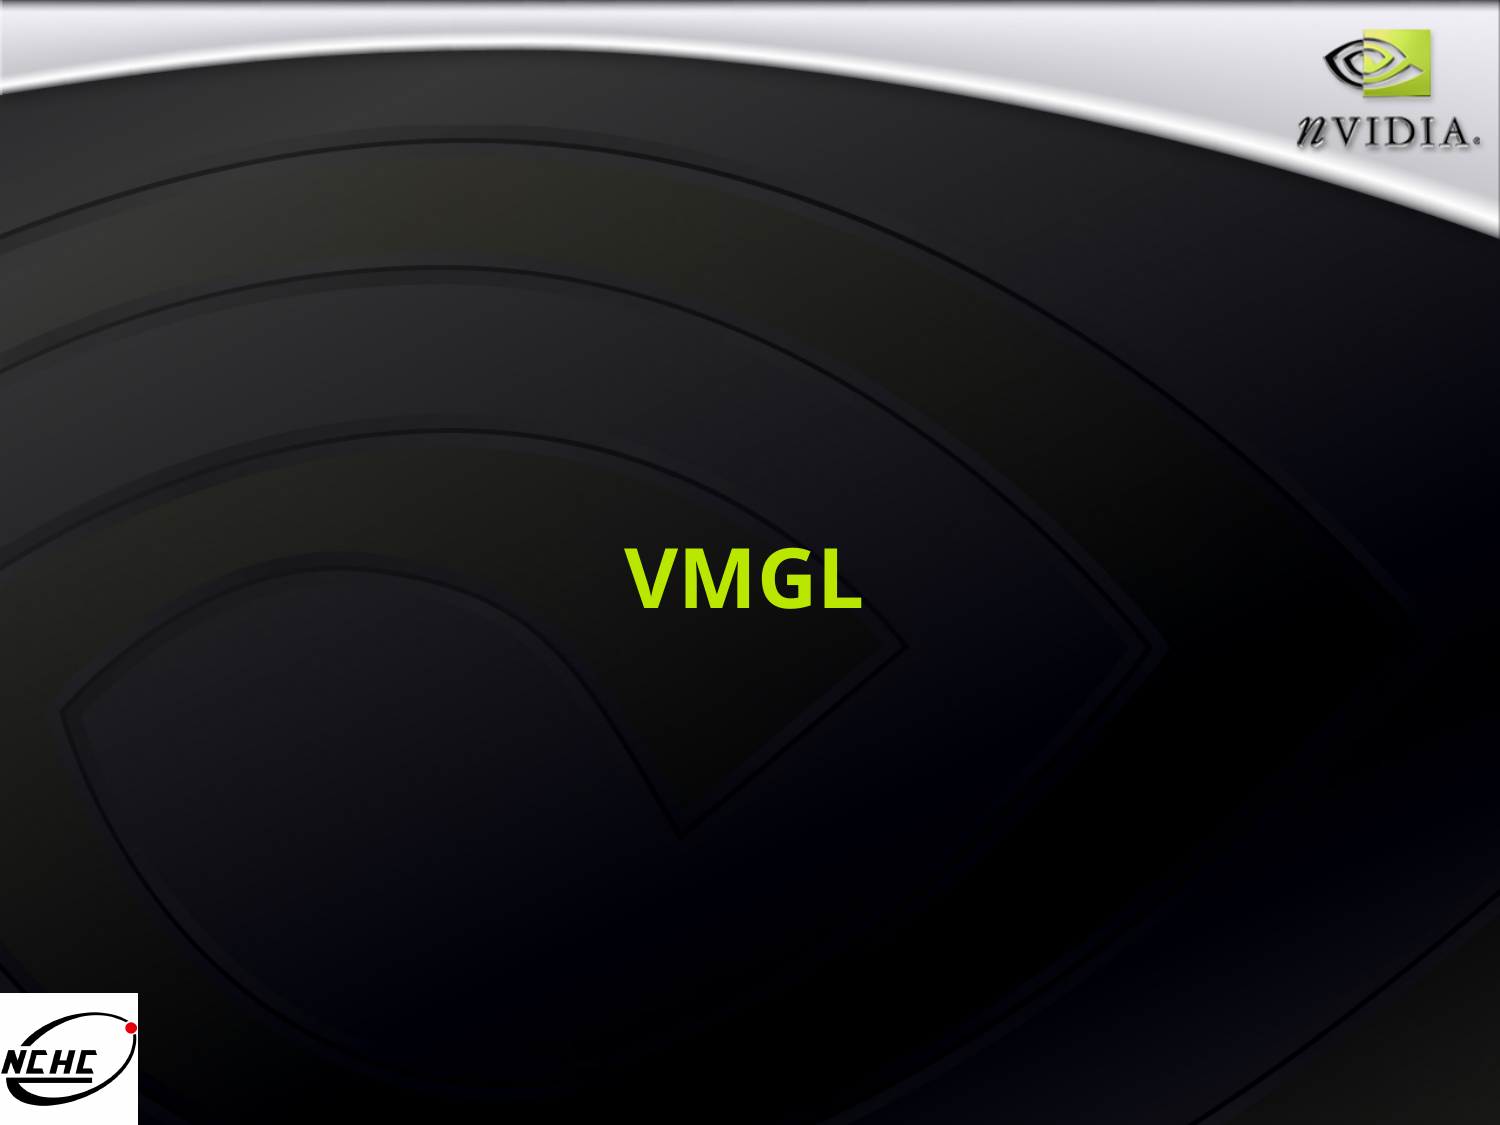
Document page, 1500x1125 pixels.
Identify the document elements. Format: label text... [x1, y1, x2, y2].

picture [0, 0, 1500, 1125]
title VMGL [590, 472, 916, 680]
